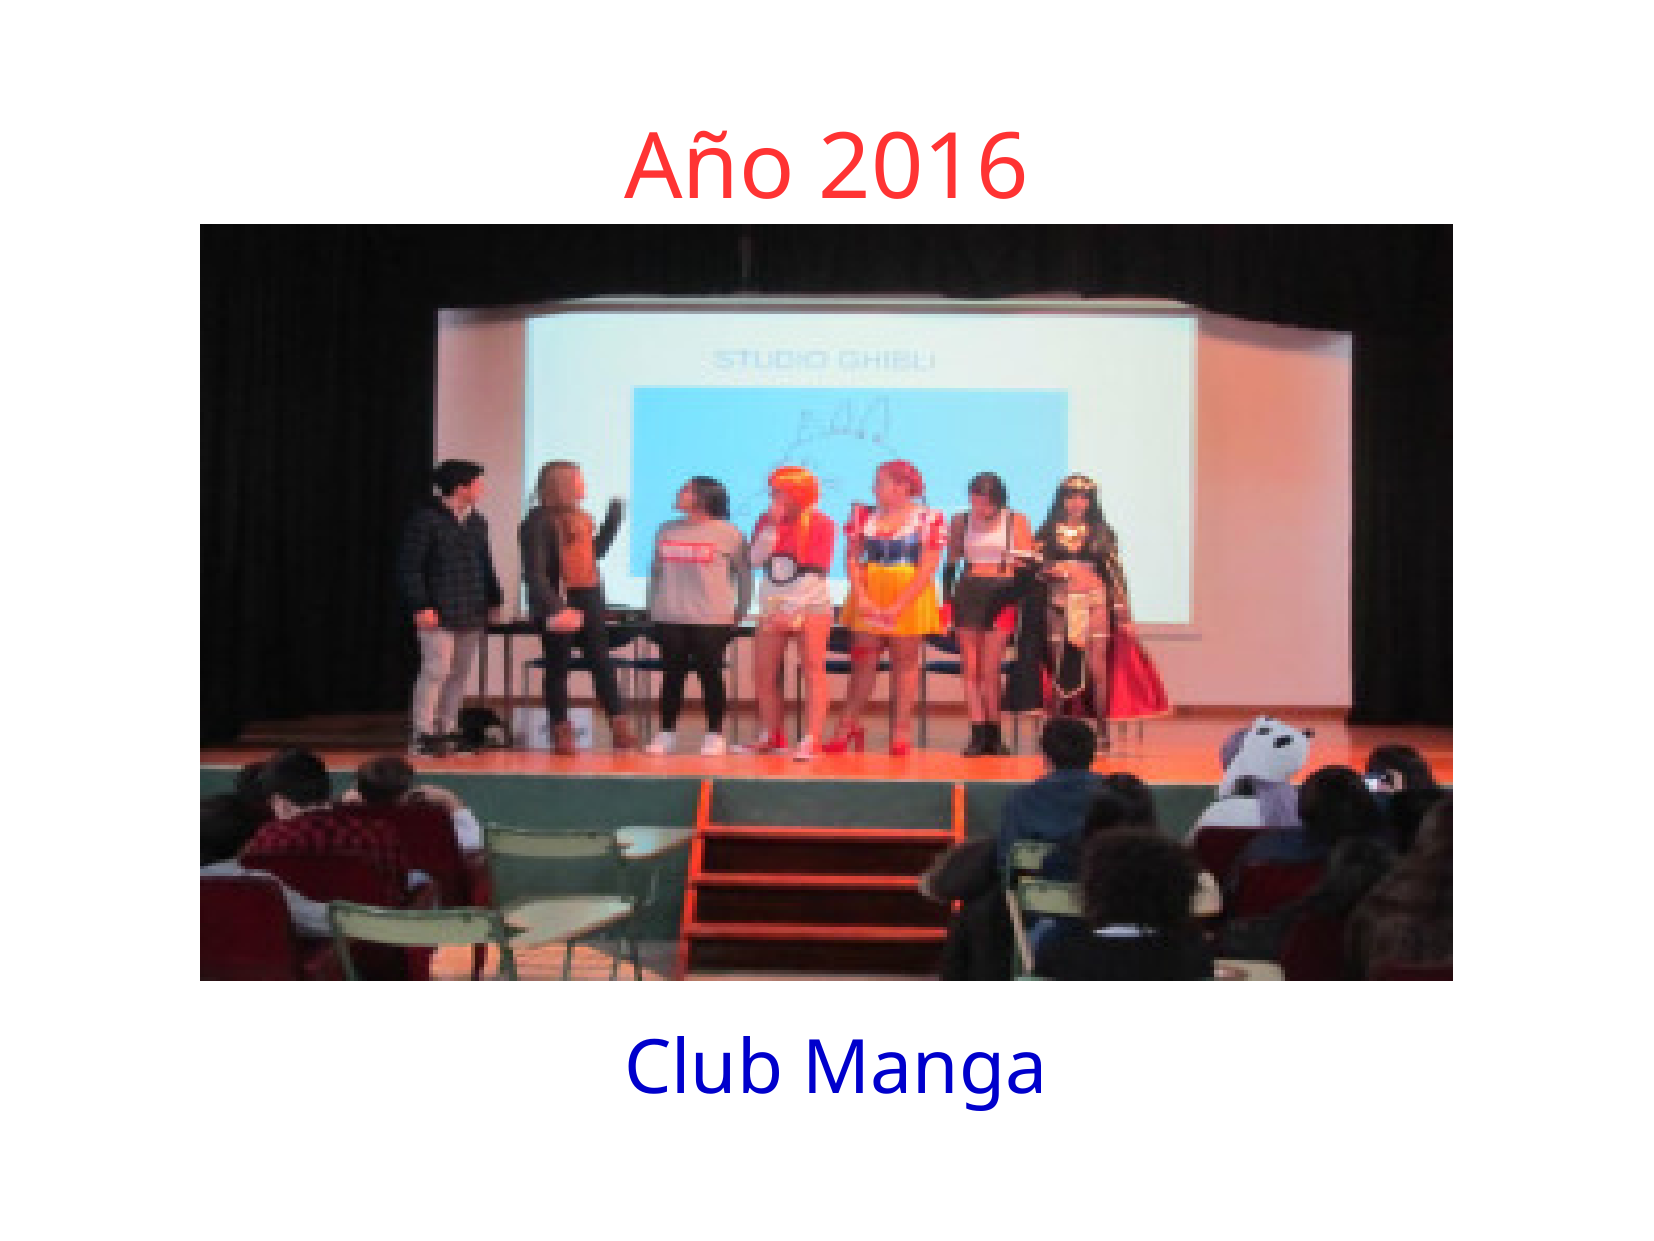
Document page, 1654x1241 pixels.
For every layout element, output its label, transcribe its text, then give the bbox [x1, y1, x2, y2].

title Año 2016 [82, 49, 1571, 257]
picture [200, 224, 1453, 981]
list Club Manga [82, 290, 1571, 1109]
